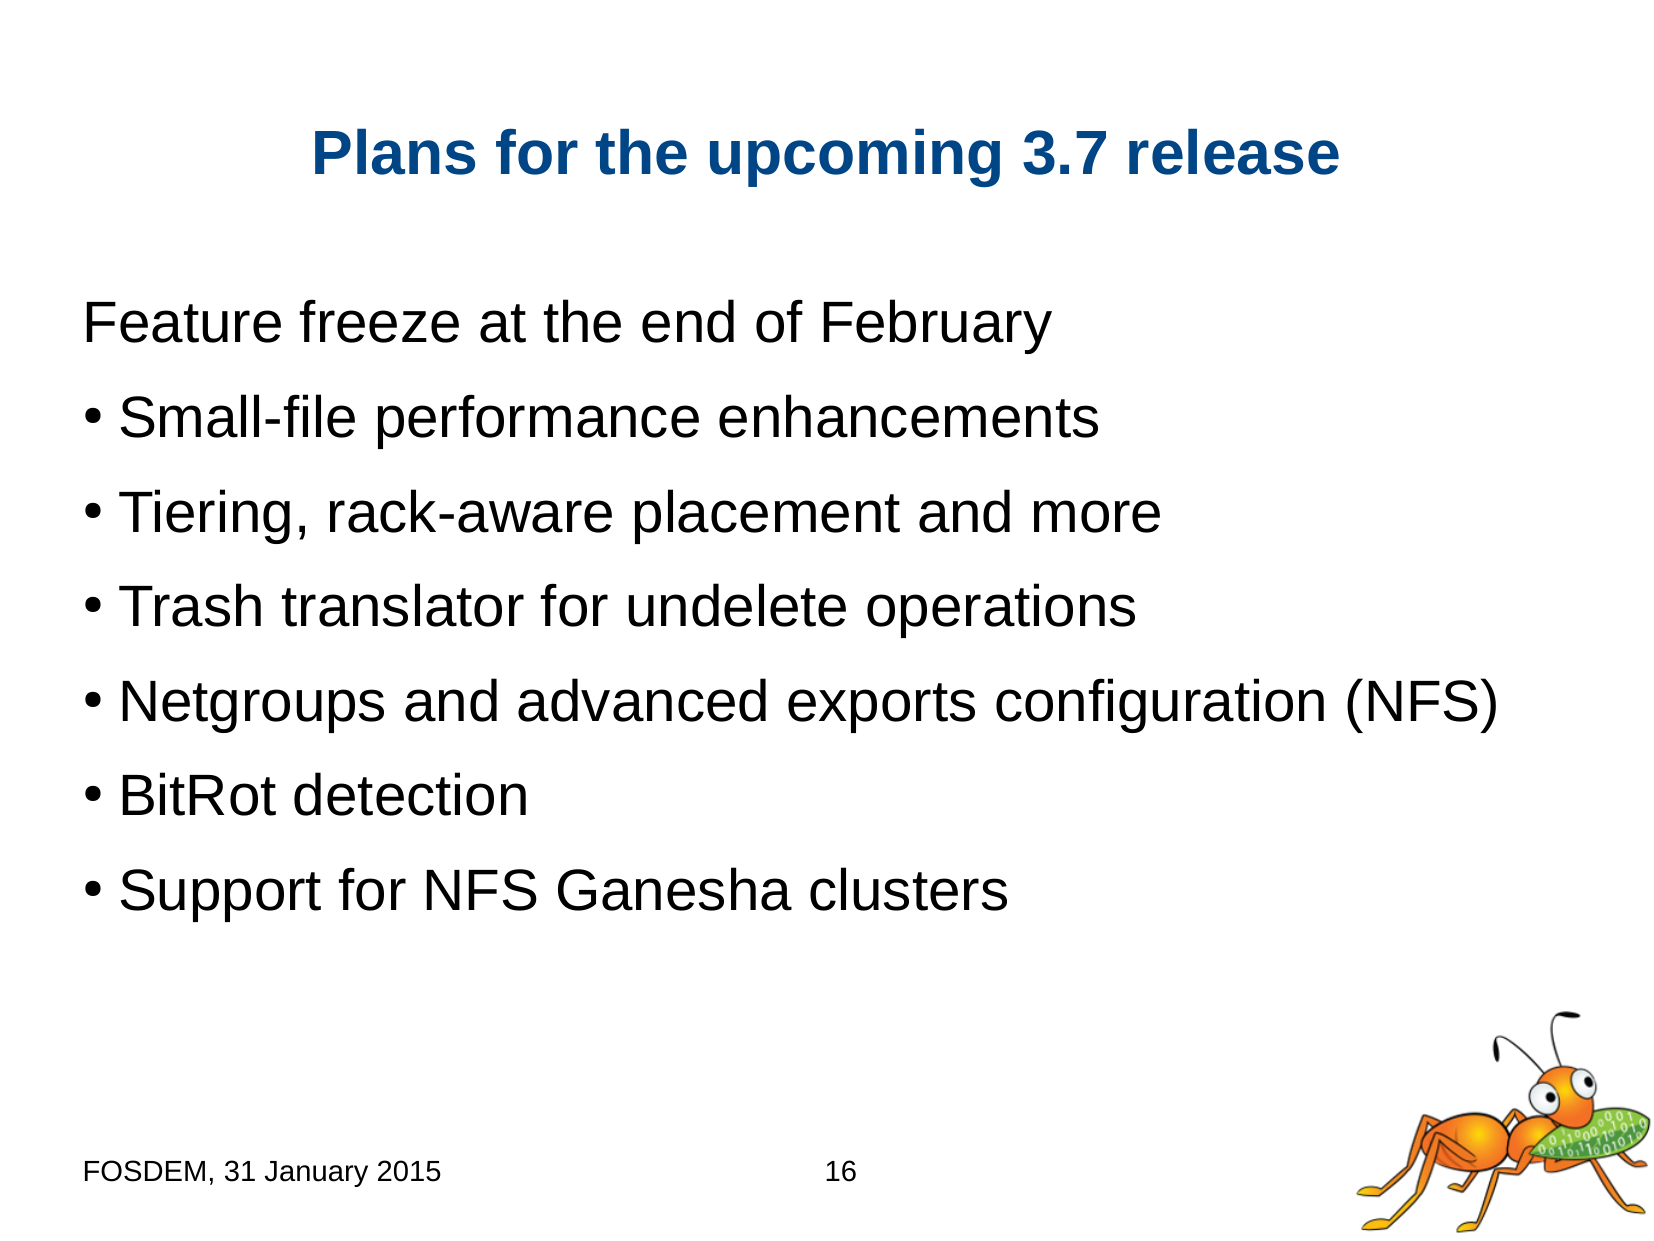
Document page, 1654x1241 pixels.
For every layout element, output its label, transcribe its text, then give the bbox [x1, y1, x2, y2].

picture [1353, 1009, 1654, 1235]
list Feature freeze at the end of February Small-file performance enhancements Tiering, rack-aware placement and more Trash translator for undelete operations Netgroups and advanced exports configuration (NFS) BitRot detection Support for NFS Ganesha clusters [82, 290, 1571, 1010]
title Plans for the upcoming 3.7 release [82, 49, 1571, 257]
